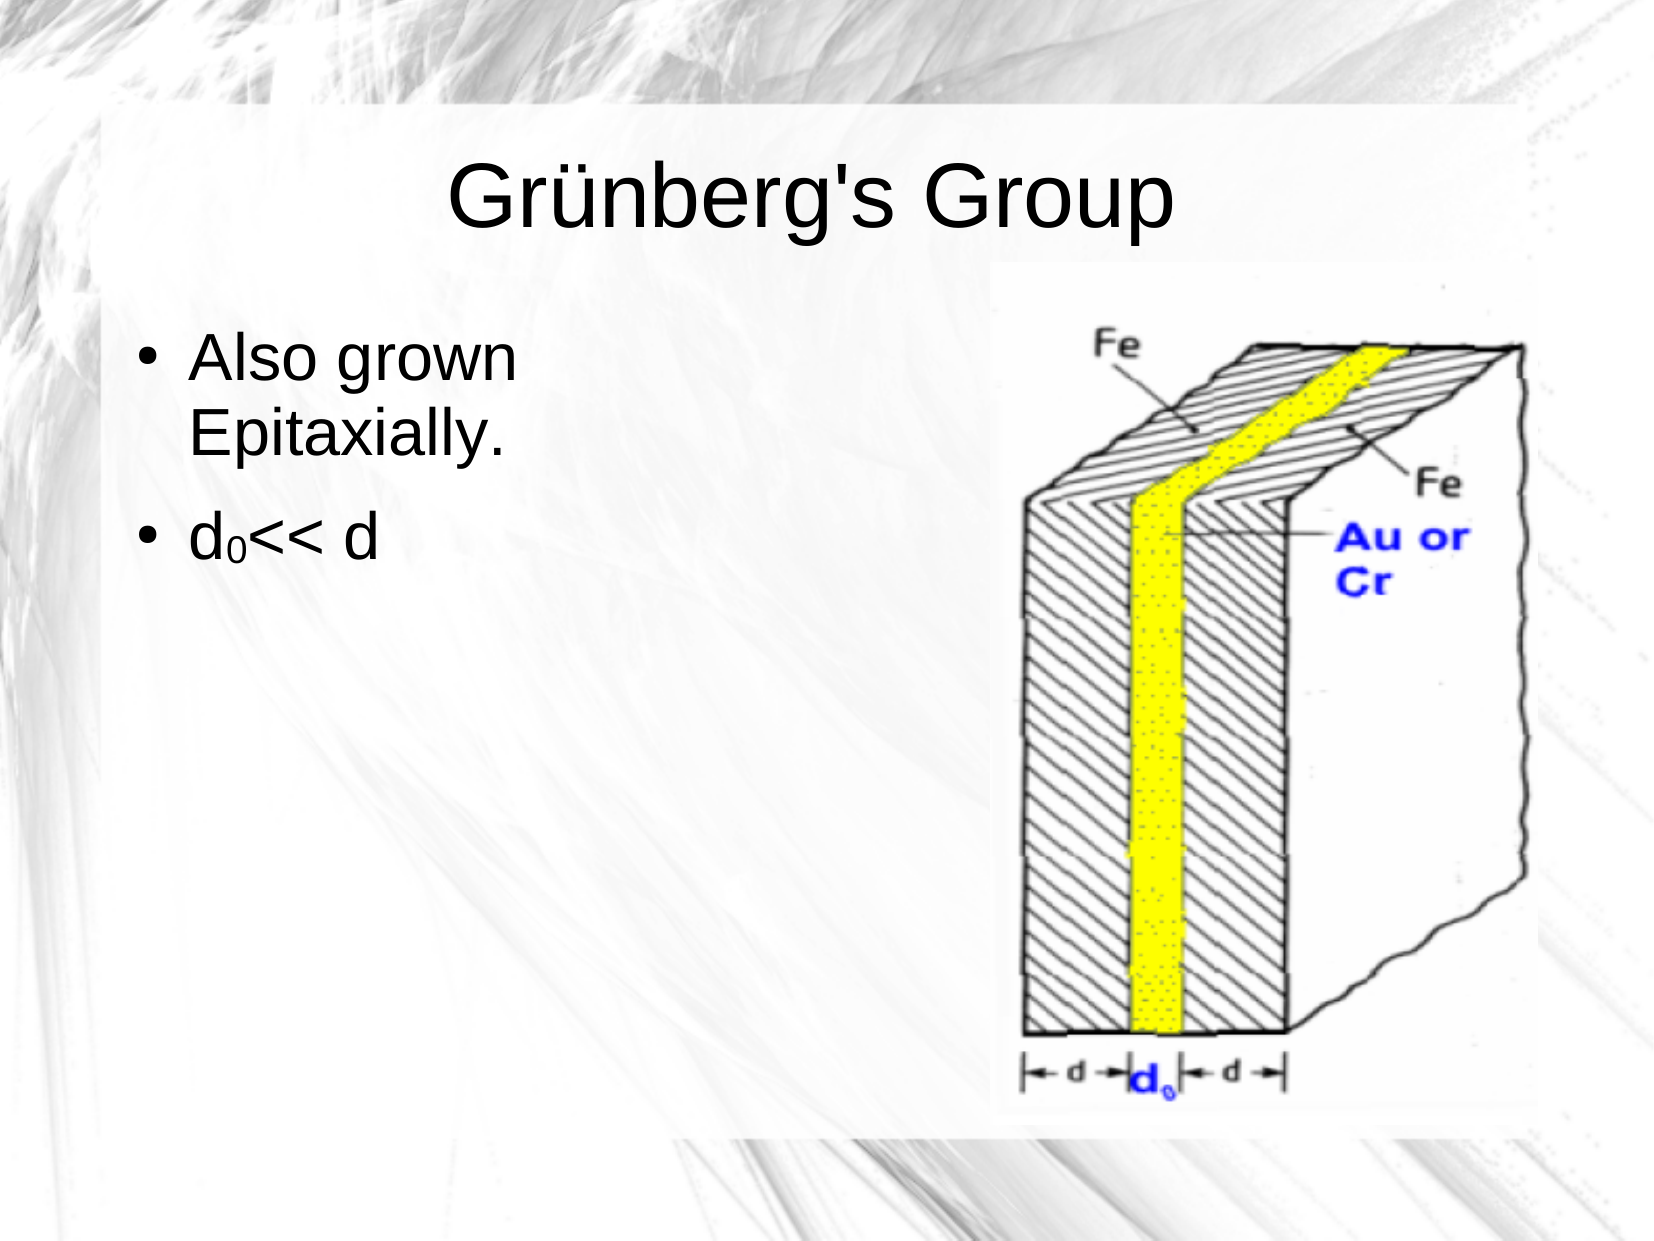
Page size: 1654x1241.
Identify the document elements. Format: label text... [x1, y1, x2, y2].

list Also grown Epitaxially. d0<< d [118, 319, 827, 931]
picture [0, 0, 1654, 1241]
title Grünberg's Group [118, 119, 1506, 273]
